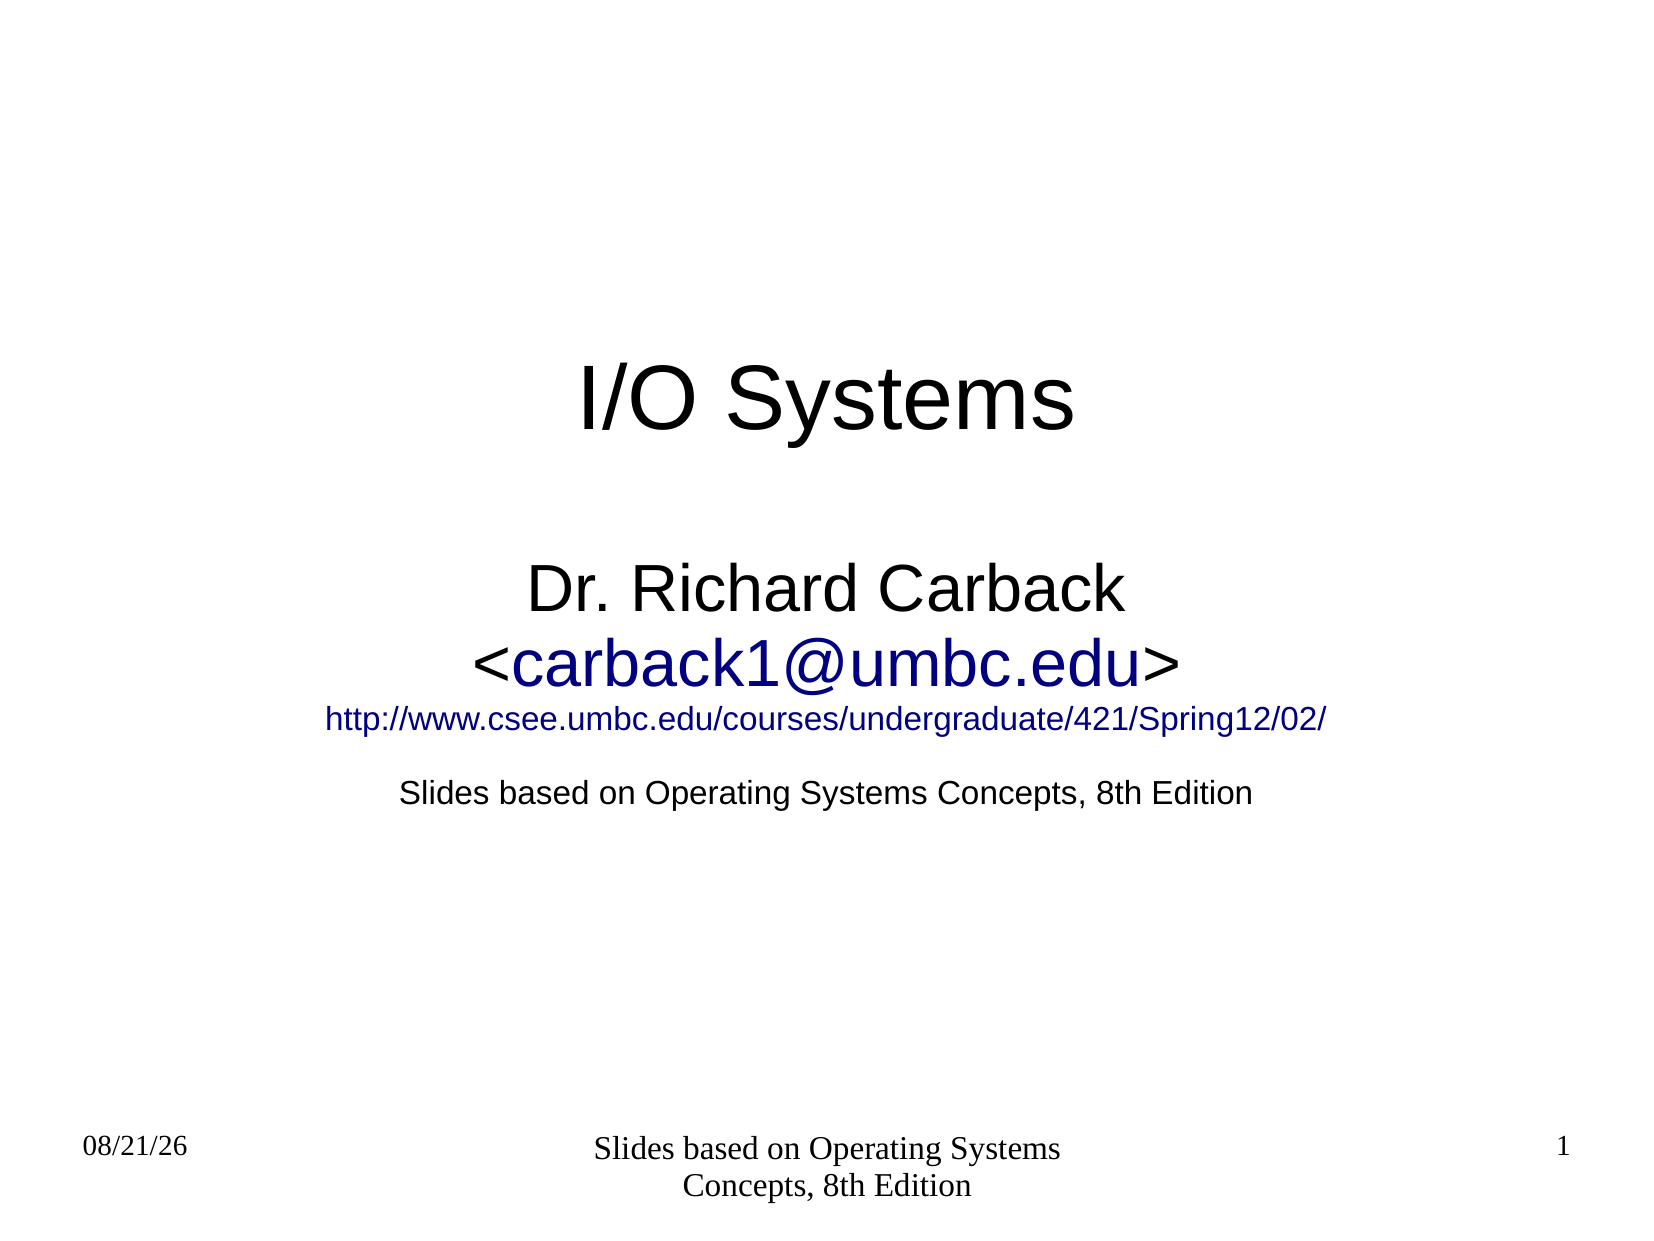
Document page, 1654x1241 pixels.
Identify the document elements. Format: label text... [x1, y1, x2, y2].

subtitle I/O Systems Dr. Richard Carback <carback1@umbc.edu> http://www.csee.umbc.edu/courses/undergraduate/421/Spring12/02/ Slides based on Operating Systems Concepts, 8th Edition [82, 49, 1571, 1109]
